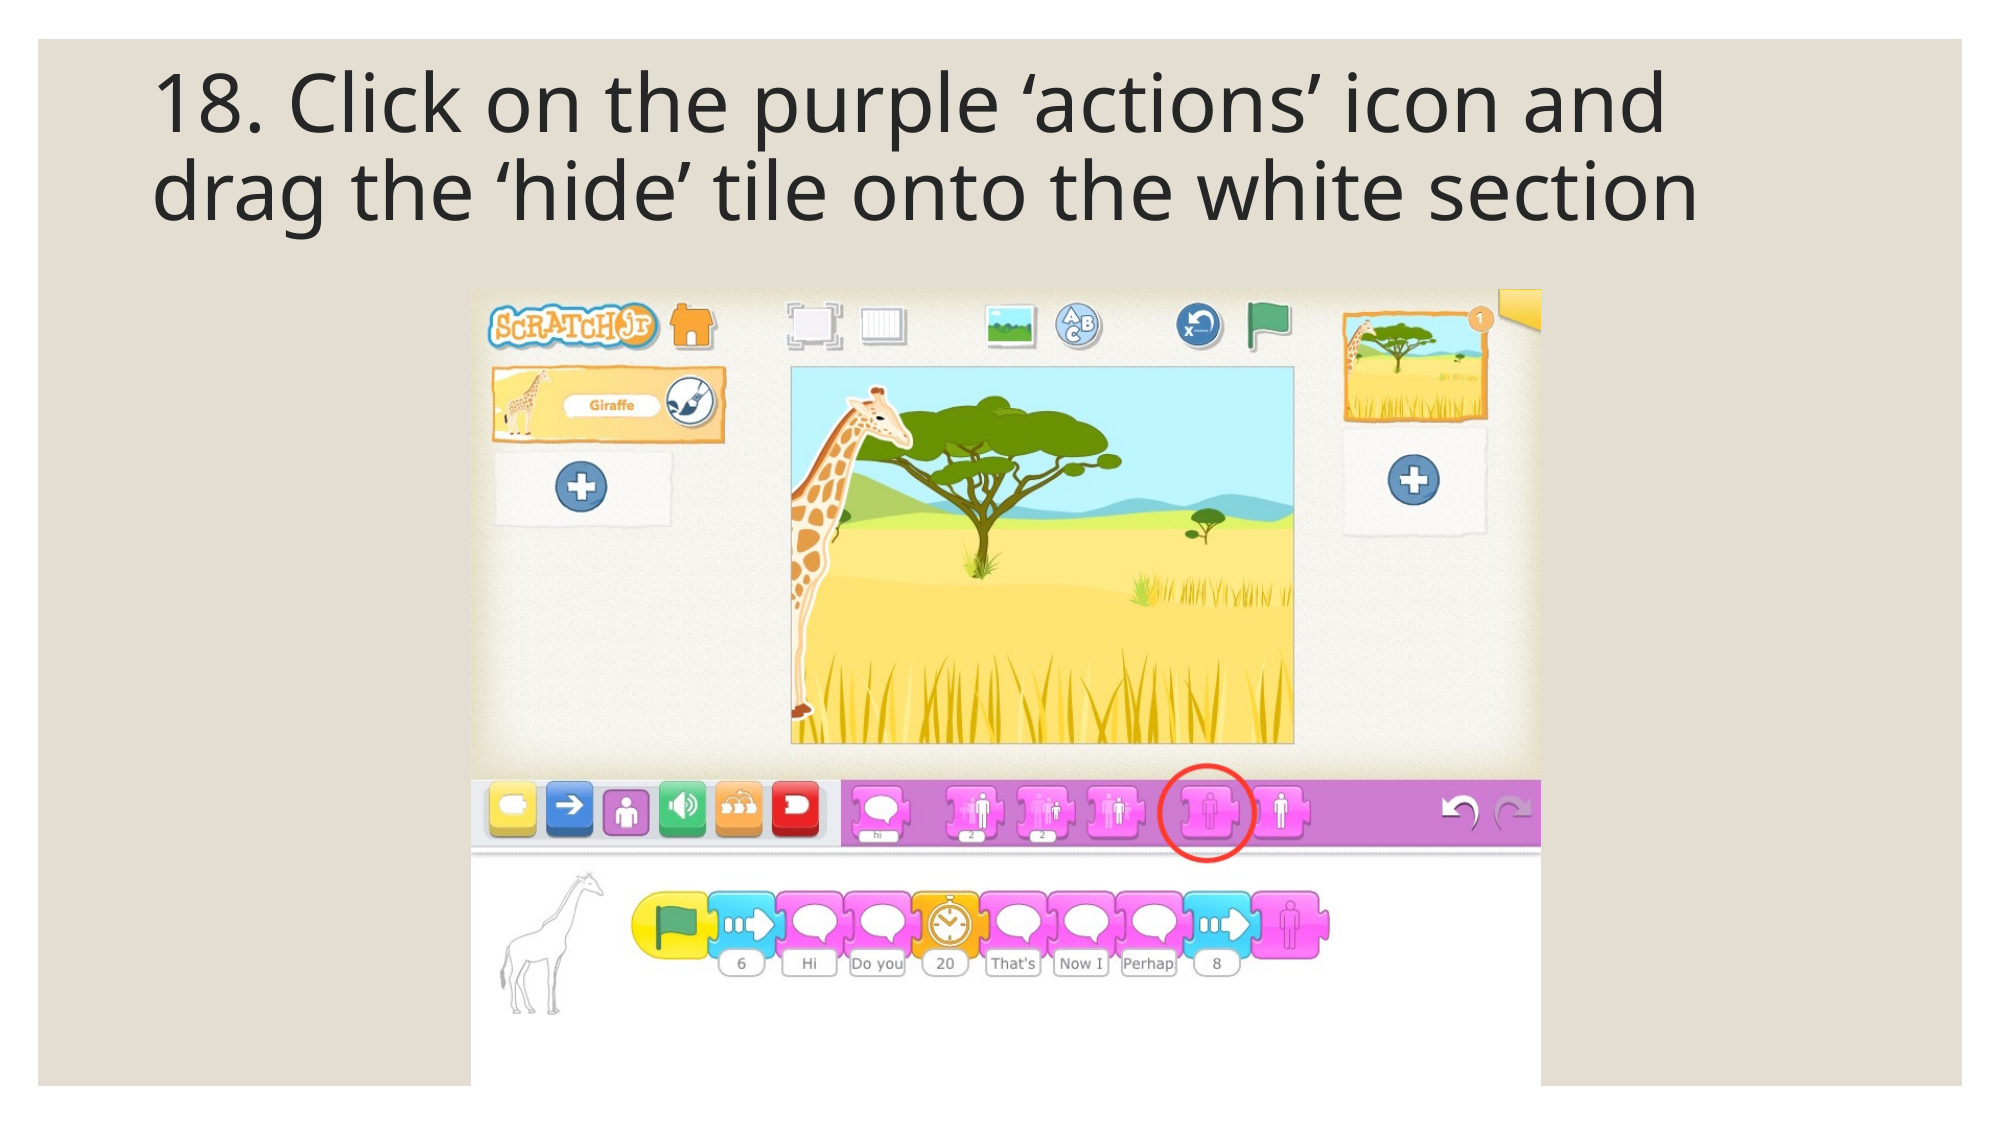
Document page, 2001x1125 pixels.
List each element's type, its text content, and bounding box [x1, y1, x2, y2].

title 18. Click on the purple ‘actions’ icon and drag the ‘hide’ tile onto the white section [136, 37, 1876, 263]
picture [471, 289, 1541, 1091]
